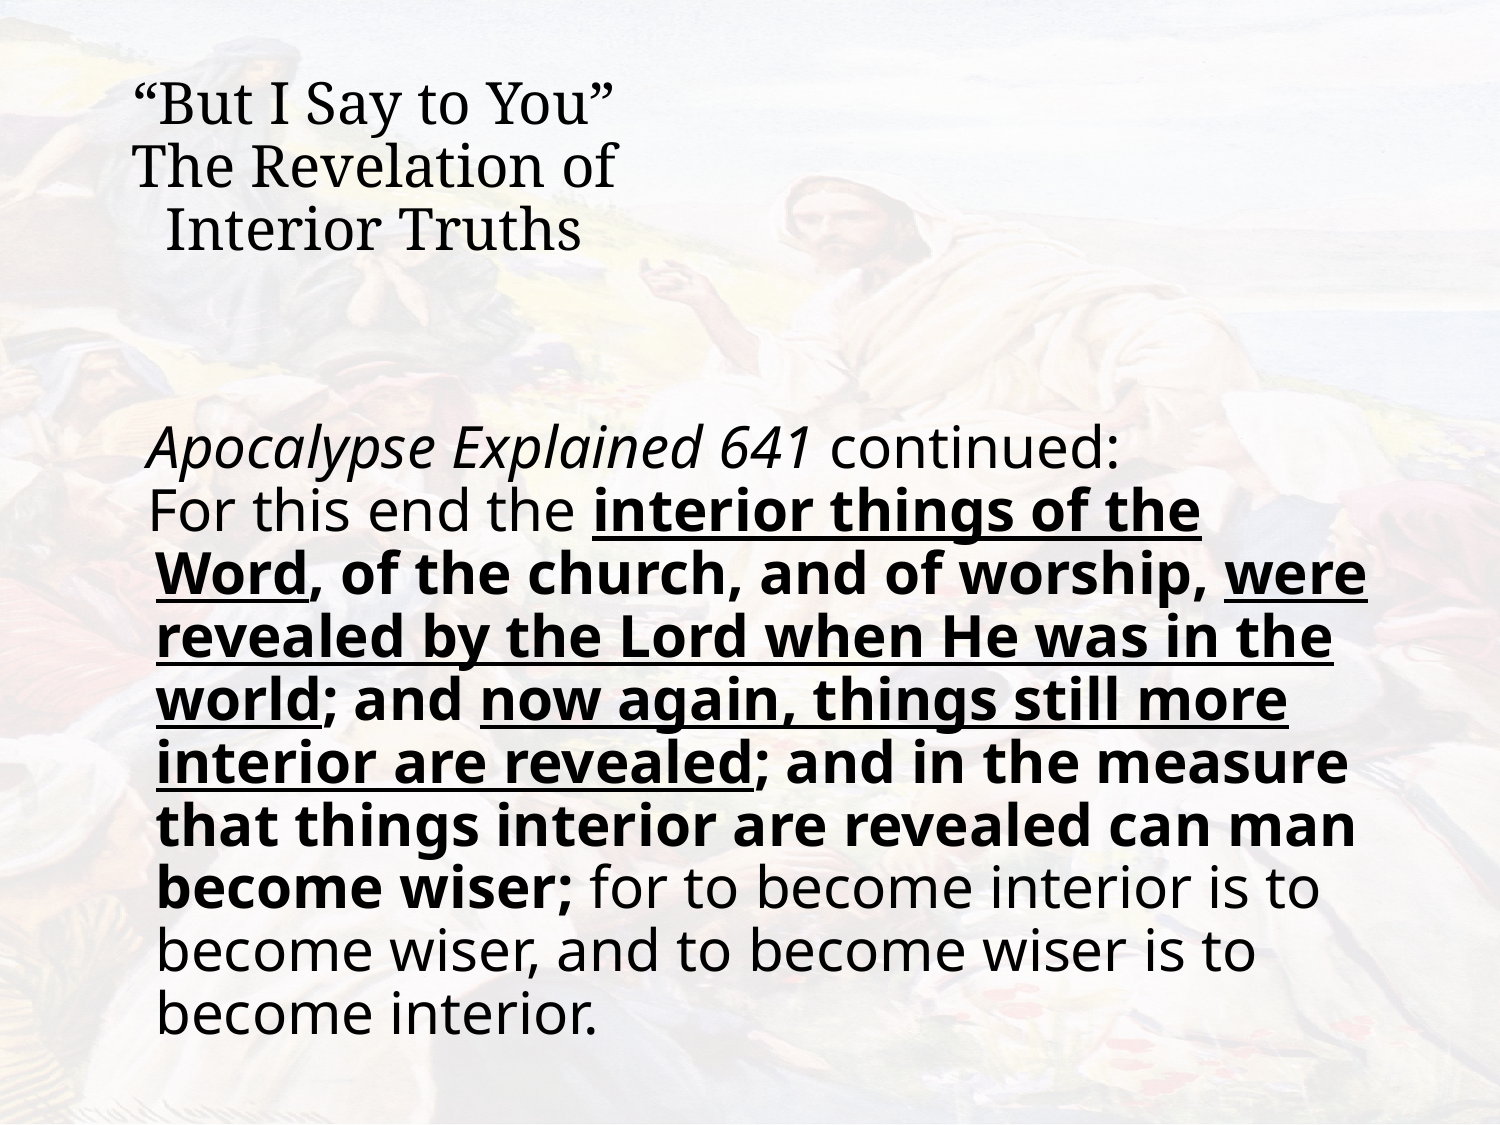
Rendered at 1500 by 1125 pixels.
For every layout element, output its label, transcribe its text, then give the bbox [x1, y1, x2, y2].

list Apocalypse Explained 641 continued: For this end the interior things of the Word, of the church, and of worship, were revealed by the Lord when He was in the world; and now again, things still more interior are revealed; and in the measure that things interior are revealed can man become wiser; for to become interior is to become wiser, and to become wiser is to become interior. [103, 411, 1397, 1125]
title “But I Say to You” The Revelation of Interior Truths [80, 59, 668, 278]
